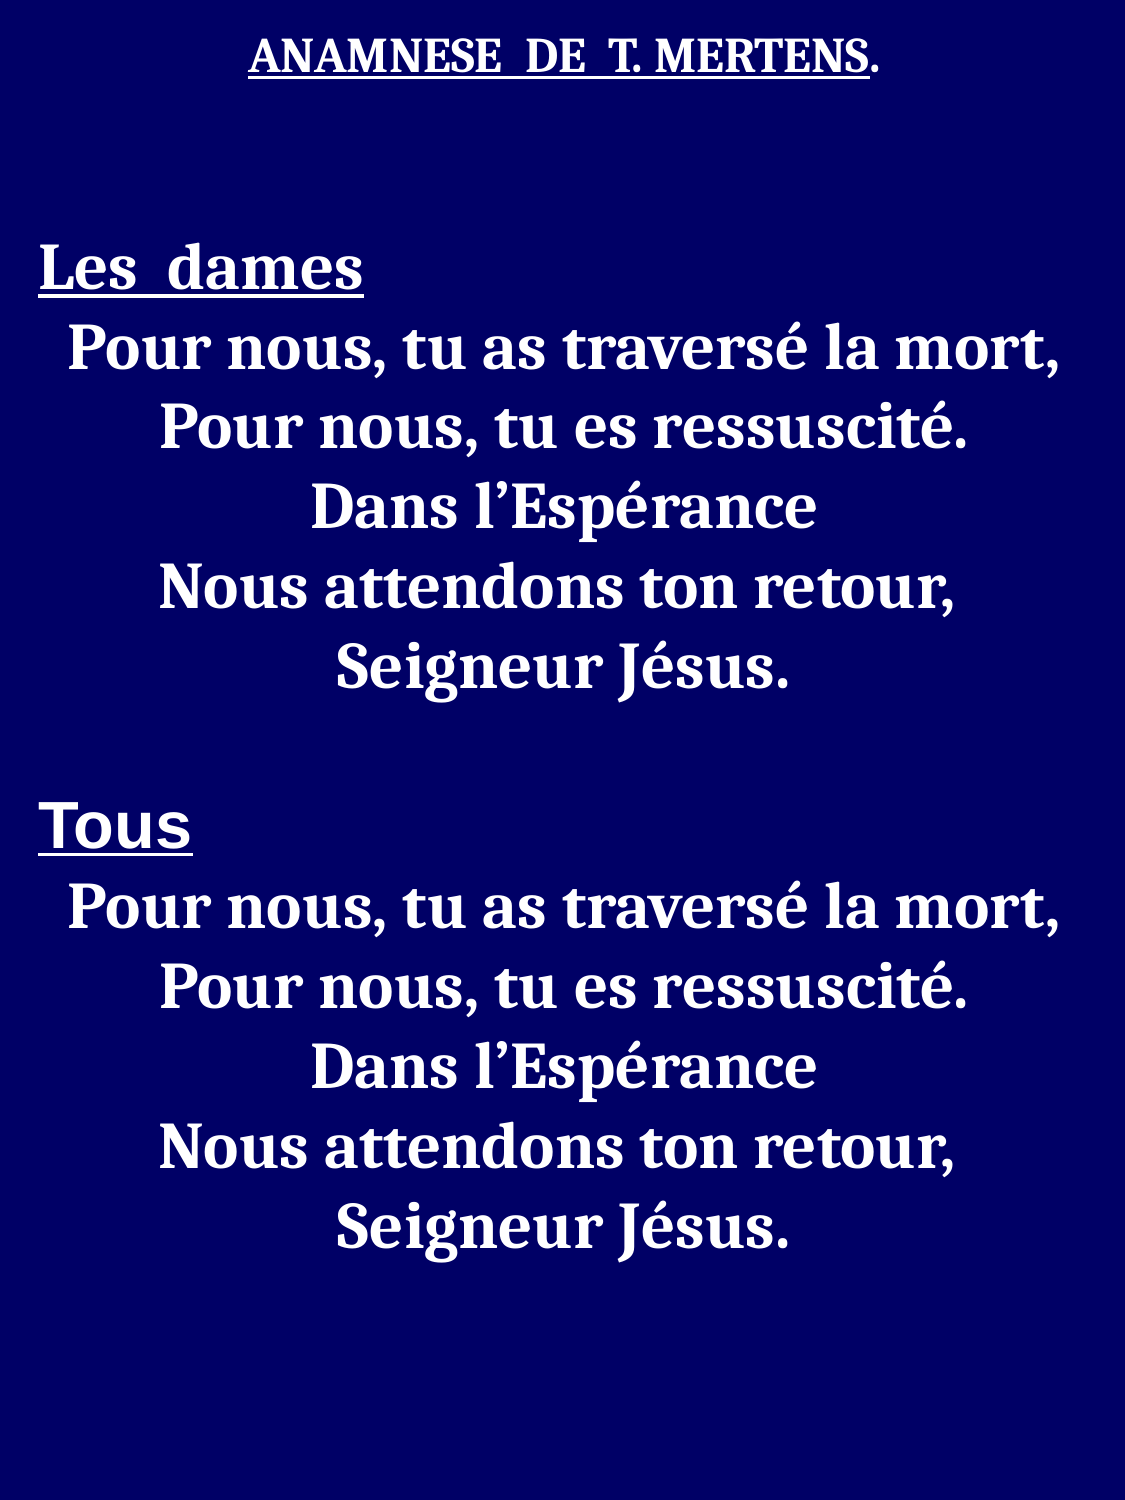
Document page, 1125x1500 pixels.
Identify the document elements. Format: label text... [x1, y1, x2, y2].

text_box ANAMNESE DE T. MERTENS. Les dames Pour nous, tu as traversé la mort, Pour nous, tu es ressuscité. Dans l’Espérance Nous attendons ton retour, Seigneur Jésus. Tous Pour nous, tu as traversé la mort, Pour nous, tu es ressuscité. Dans l’Espérance Nous attendons ton retour, Seigneur Jésus. [23, 342, 1106, 717]
